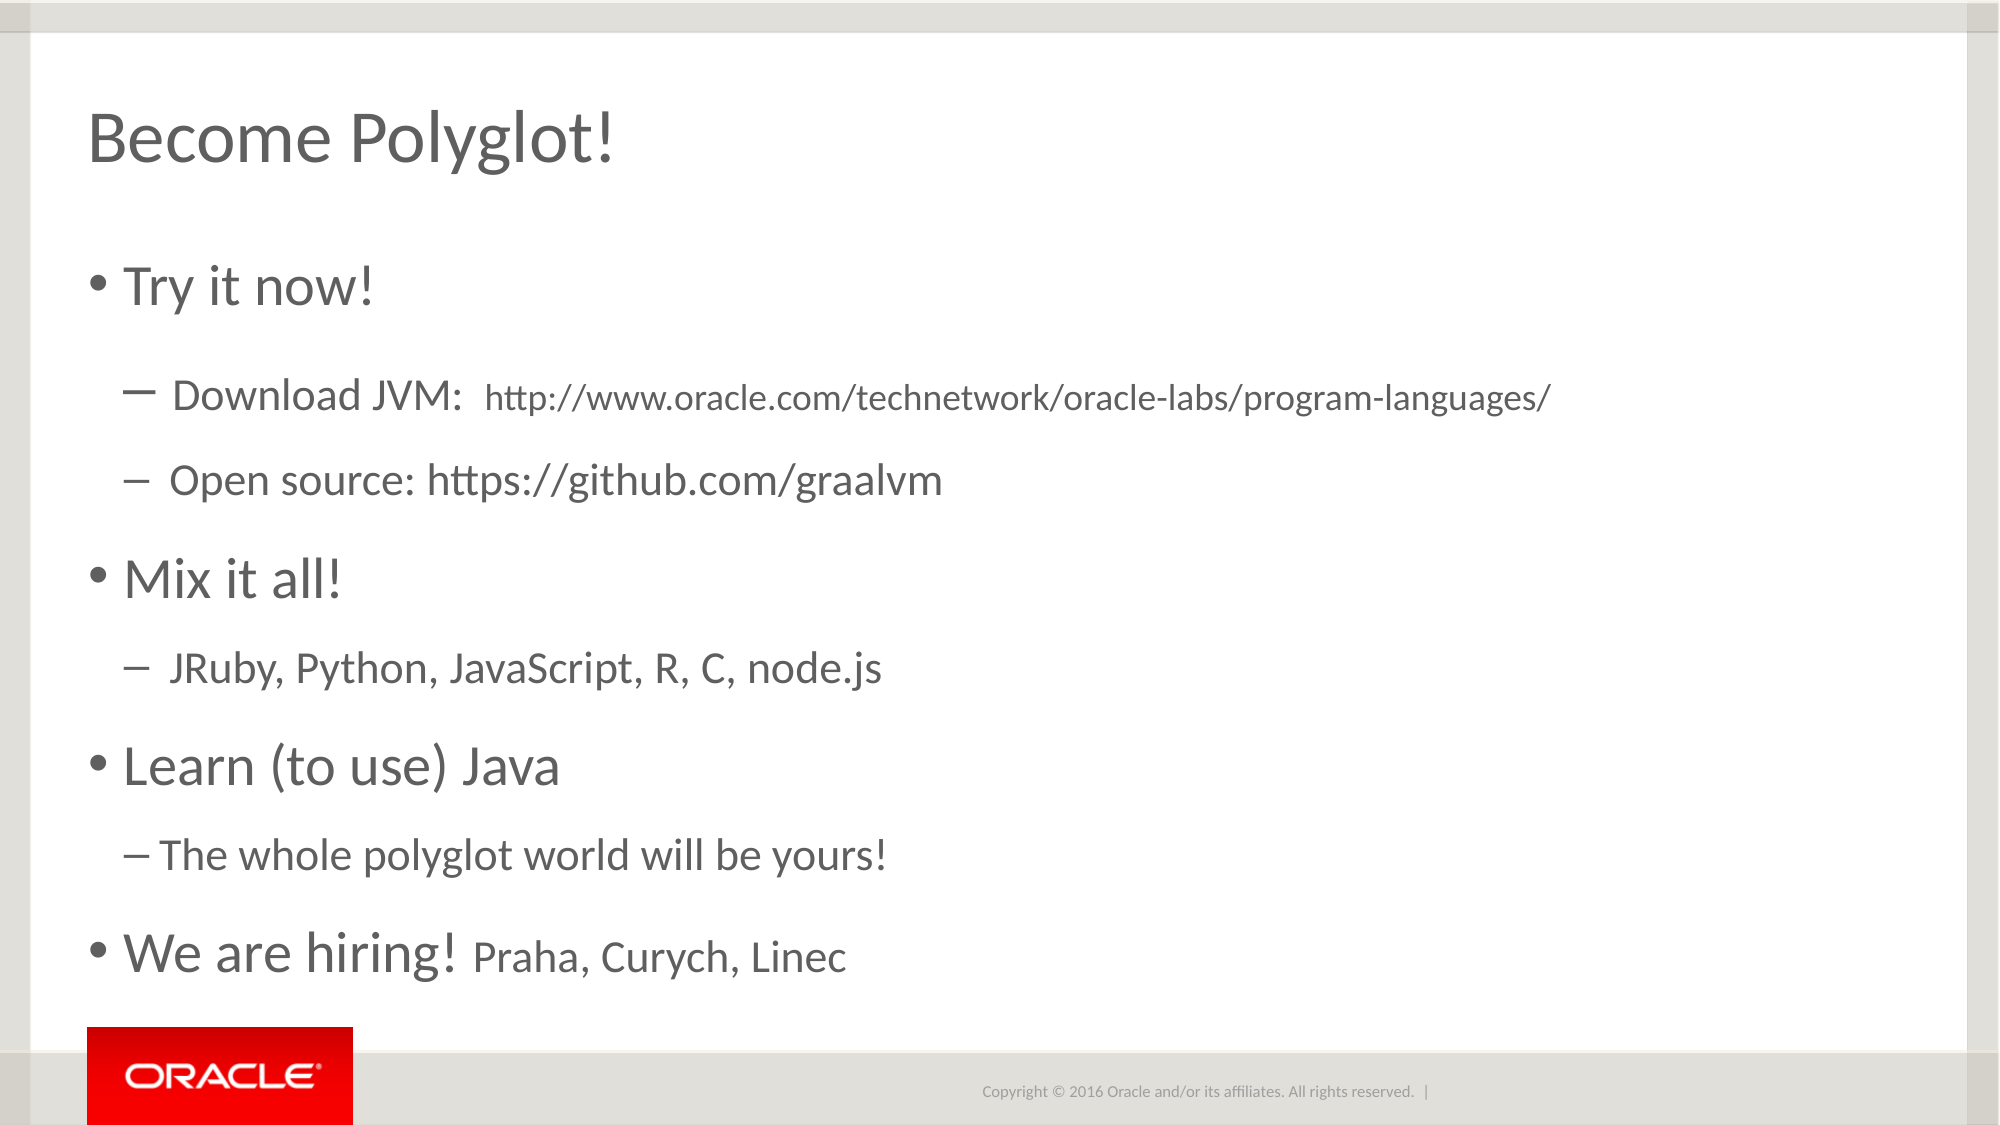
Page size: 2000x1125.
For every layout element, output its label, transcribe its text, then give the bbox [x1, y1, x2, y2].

text_box Try it now! Download JVM: http://www.oracle.com/technetwork/oracle-labs/program-languages/ Open source: https://github.com/graalvm Mix it all! JRuby, Python, JavaScript, R, C, node.js Learn (to use) Java The whole polyglot world will be yours! We are hiring! Praha, Curych, Linec [88, 212, 1914, 863]
text_box Become Polyglot! [87, 66, 1912, 178]
picture [87, 1027, 353, 1125]
